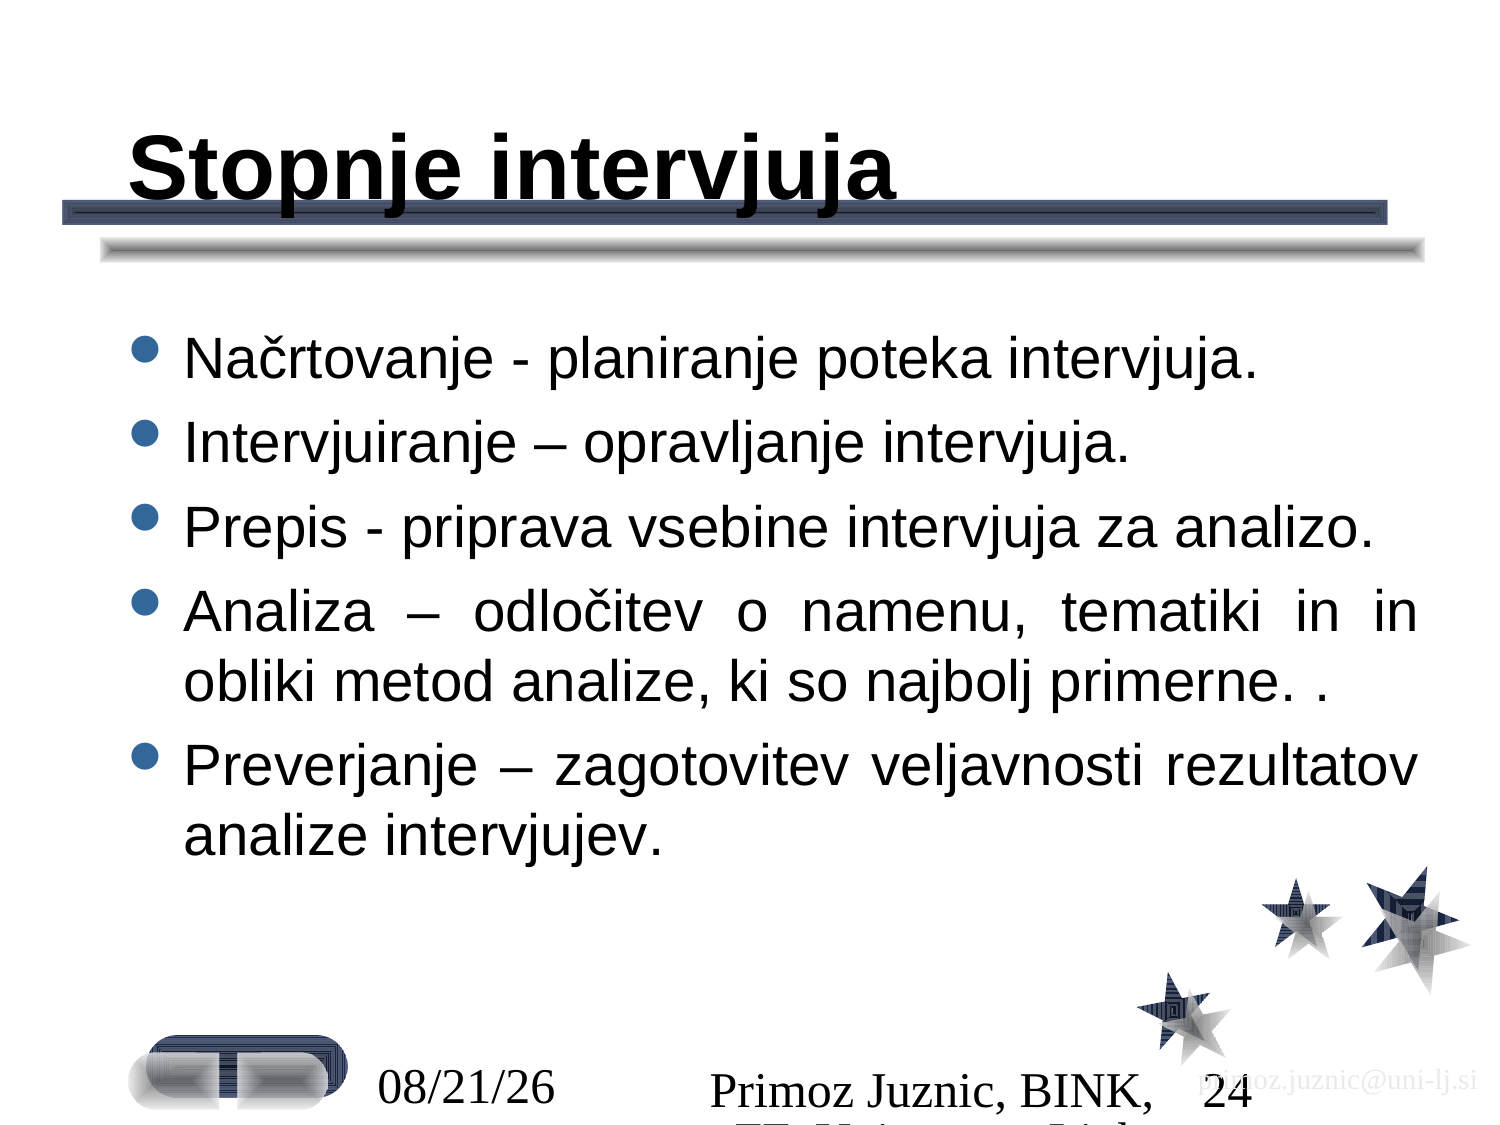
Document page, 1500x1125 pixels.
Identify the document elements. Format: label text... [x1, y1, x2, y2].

list Načrtovanje - planiranje poteka intervjuja. Intervjuiranje – opravljanje intervjuja. Prepis - priprava vsebine intervjuja za analizo. Analiza – odločitev o namenu, tematiki in in obliki metod analize, ki so najbolj primerne. . Preverjanje – zagotovitev veljavnosti rezultatov analize intervjujev. [112, 312, 1436, 988]
title Stopnje intervjuja [112, 37, 1388, 225]
